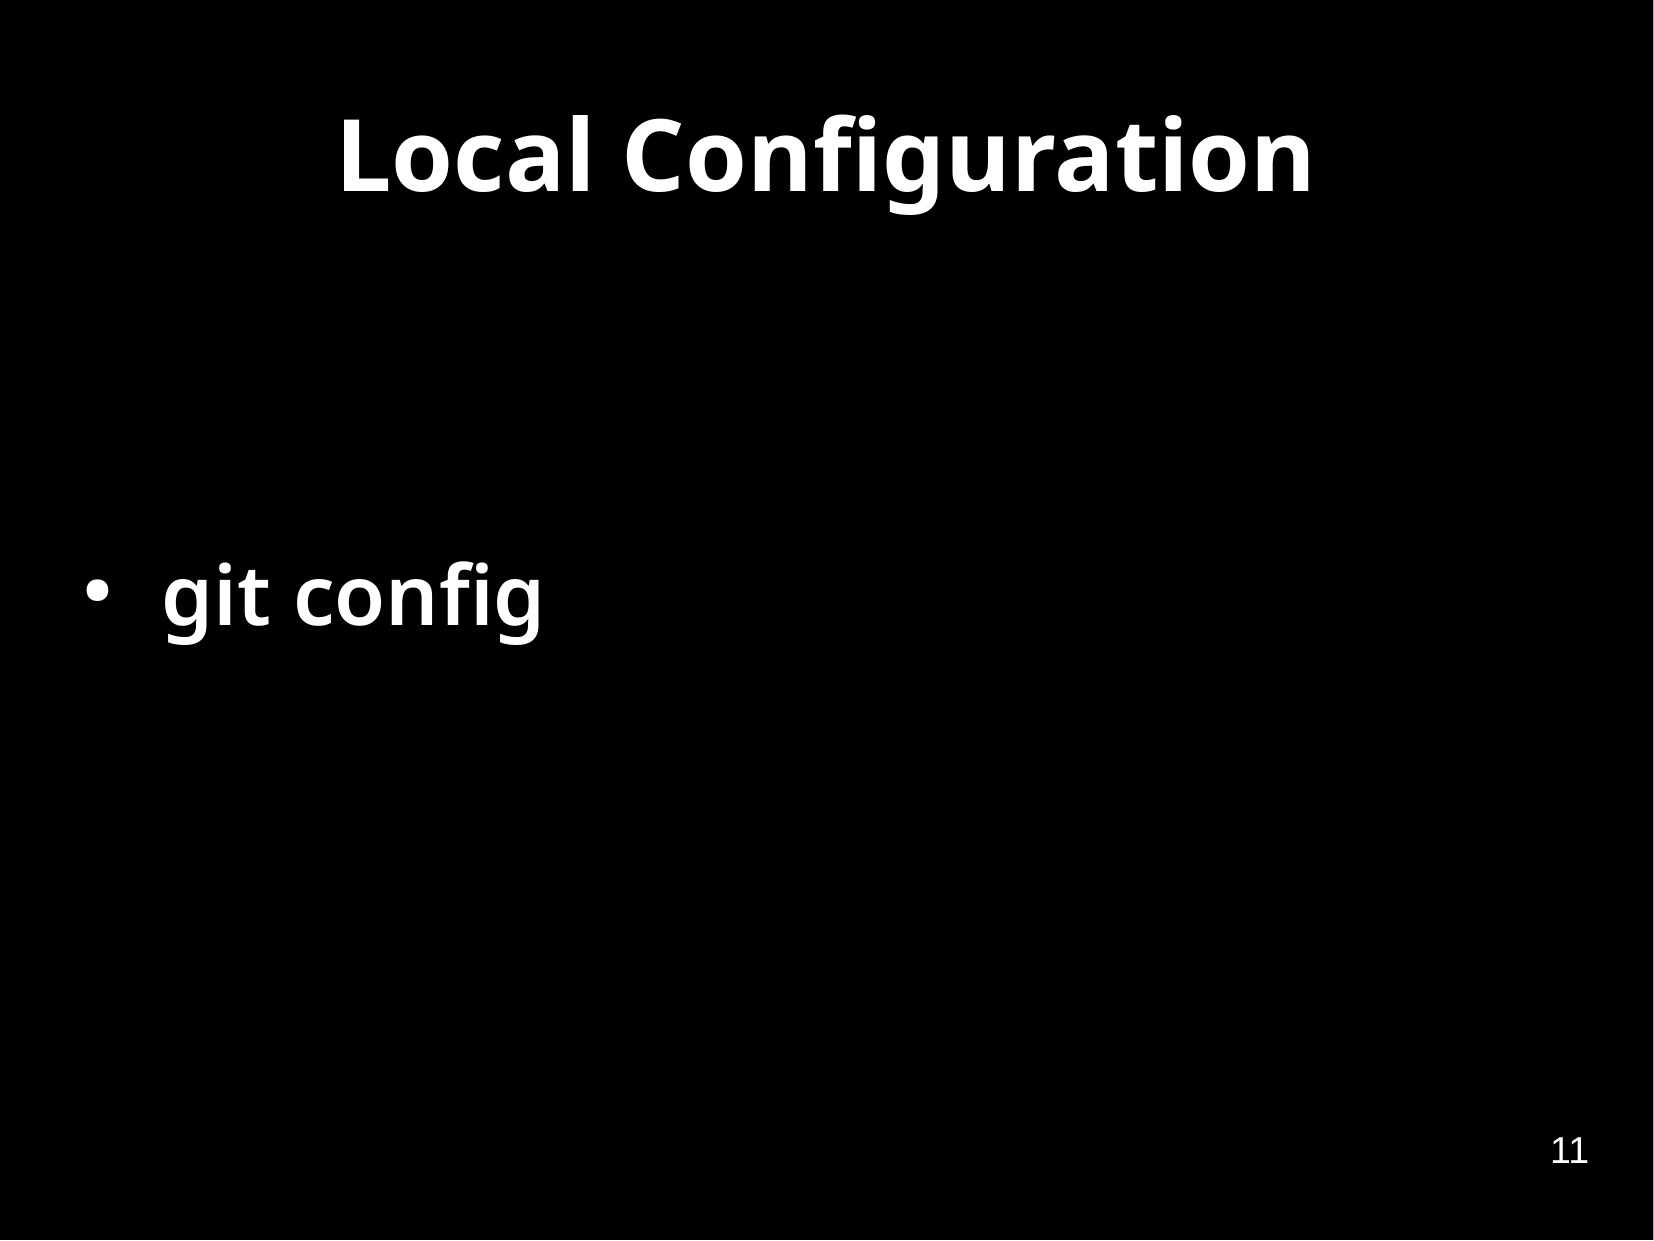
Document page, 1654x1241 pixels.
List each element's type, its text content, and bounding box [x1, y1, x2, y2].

title Local Configuration [82, 49, 1571, 257]
text_box 11 [1535, 1122, 1607, 1179]
subtitle git config [82, 290, 1571, 1010]
